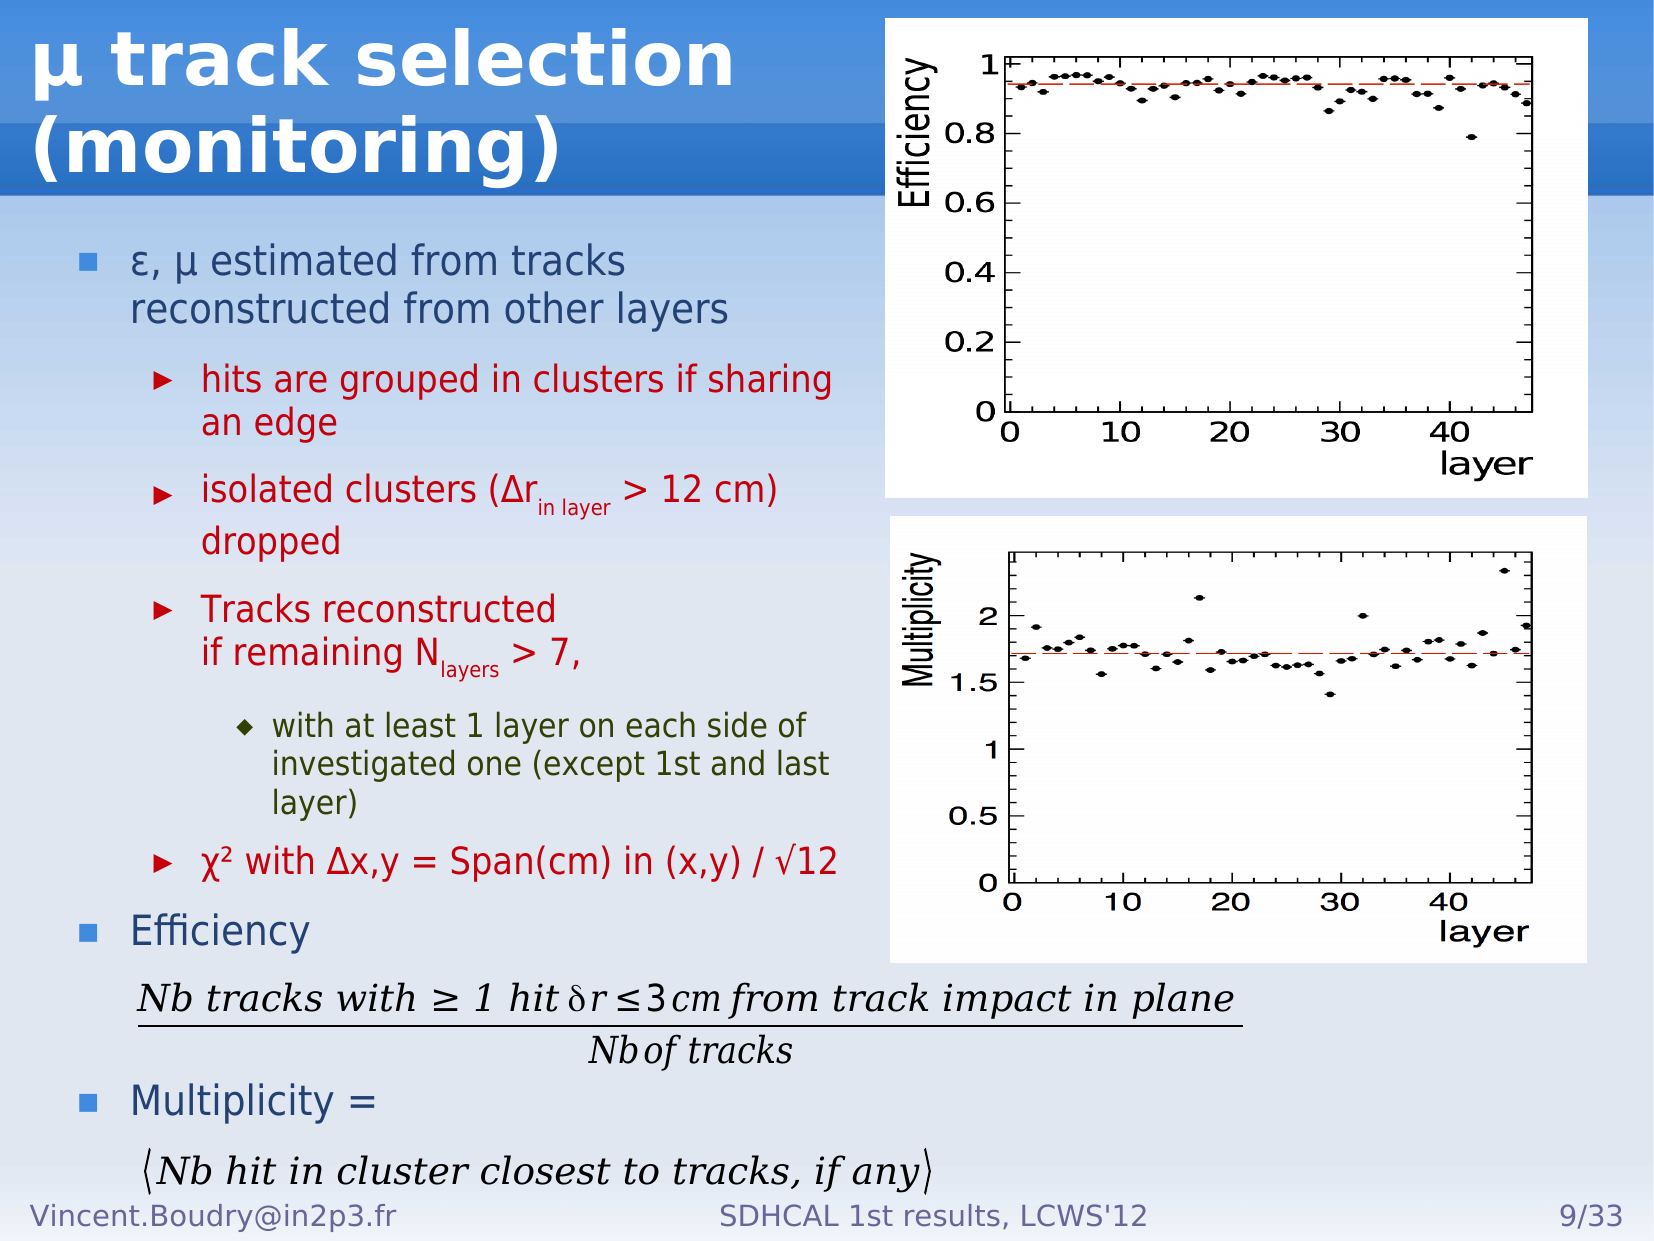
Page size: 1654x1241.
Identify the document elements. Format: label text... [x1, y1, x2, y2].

picture [0, 0, 1654, 1241]
list ε, μ estimated from tracks reconstructed from other layers hits are grouped in clusters if sharing an edge isolated clusters (∆rin layer > 12 cm) dropped Tracks reconstructed if remaining Nlayers > 7, with at least 1 layer on each side of investigated one (except 1st and last layer) χ² with ∆x,y = Span(cm) in (x,y) / √12 Efficiency Multiplicity = [59, 236, 873, 1162]
chart [137, 1146, 939, 1195]
title μ track selection (monitoring) [29, 0, 1654, 207]
chart [129, 976, 1251, 1072]
